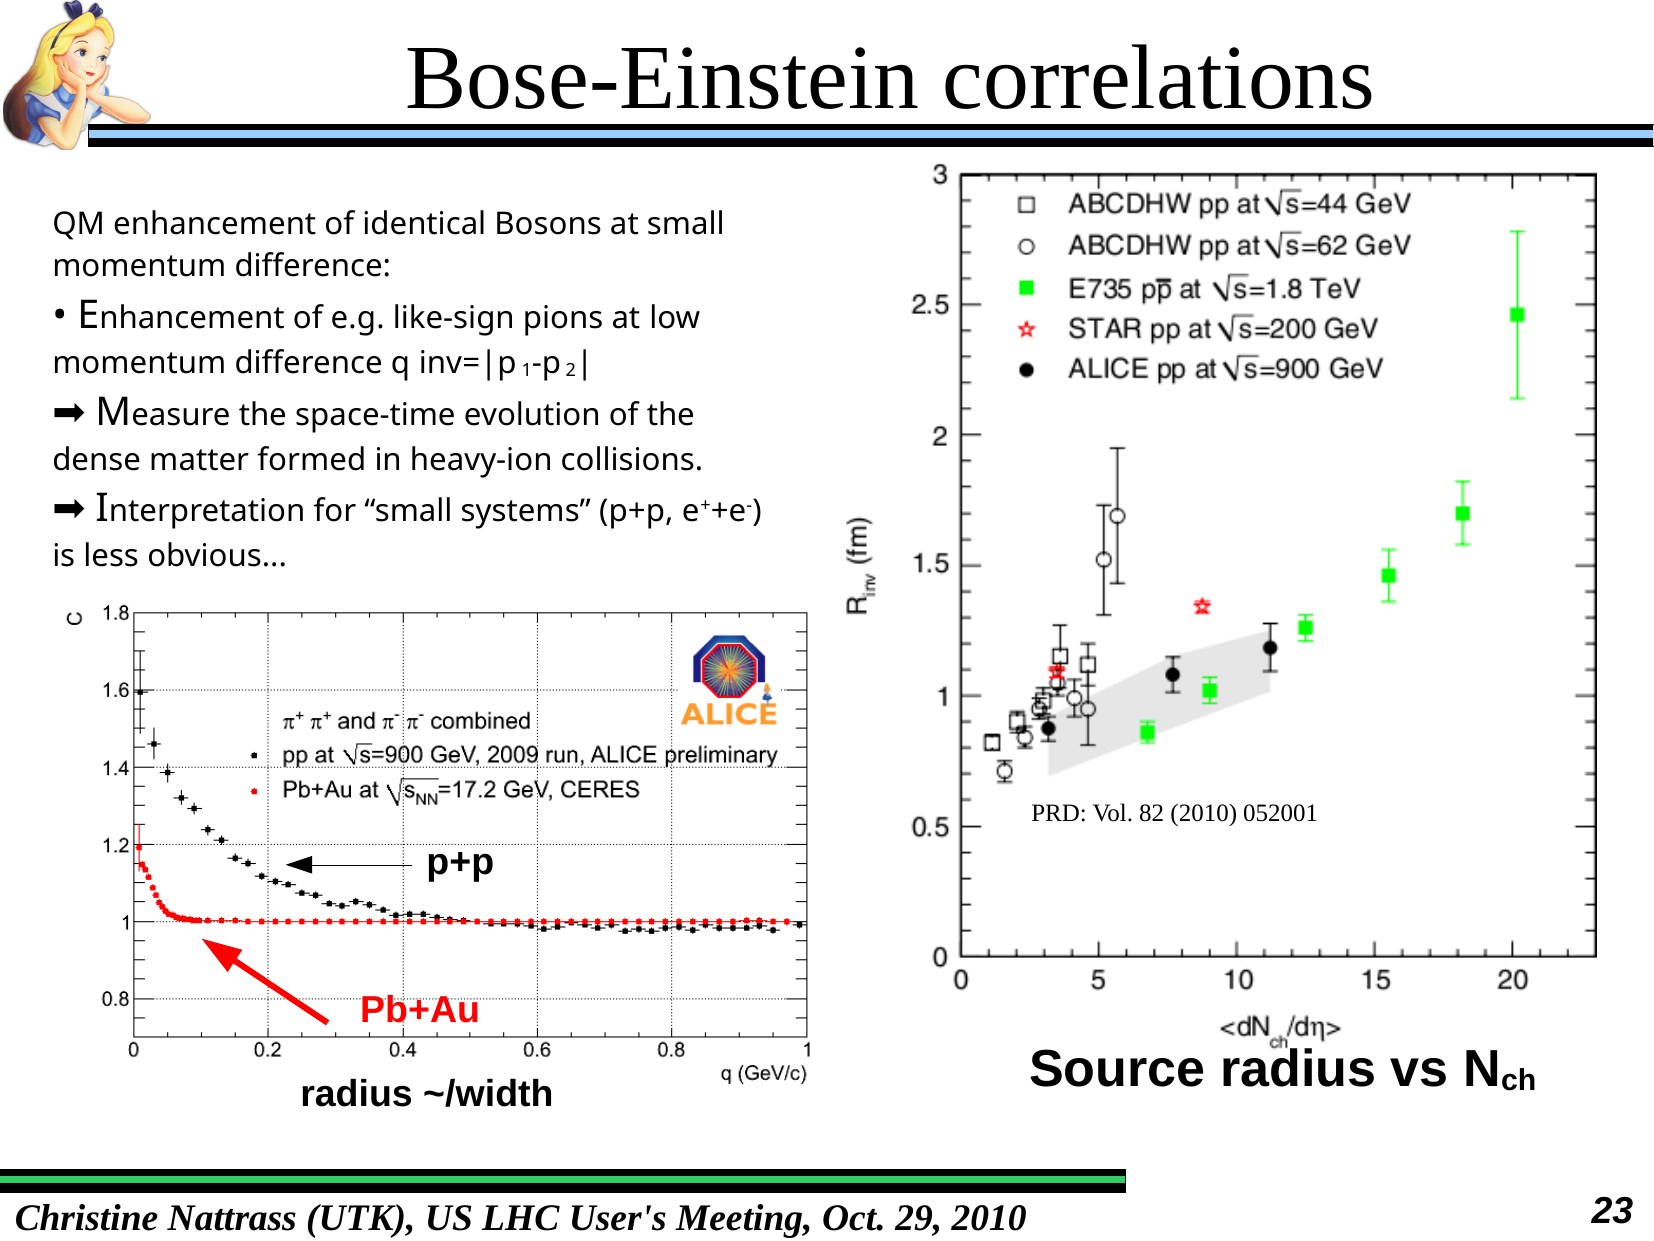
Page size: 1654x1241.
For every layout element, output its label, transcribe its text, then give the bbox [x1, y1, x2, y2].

text_box Source radius vs Nch [1014, 1032, 1578, 1123]
text_box PRD: Vol. 82 (2010) 052001ource radius [1012, 792, 1422, 863]
text_box 23 [1572, 1182, 1648, 1240]
text_box Pb+Au [345, 980, 556, 1045]
text_box radius ~/width [285, 1064, 706, 1129]
text_box QM enhancement of identical Bosons at small momentum difference: • Enhancement of e.g. like-sign pions at low momentum difference q inv=|p 1-p 2| ➡ Measure the space-time evolution of the dense matter formed in heavy-ion collisions. ➡ Interpretation for “small systems” (p+p, e++e-) is less obvious... [37, 193, 846, 570]
text_box p+p [411, 832, 580, 897]
picture [3, 0, 151, 150]
picture [33, 163, 1597, 1101]
title Bose-Einstein correlations [147, 15, 1636, 139]
